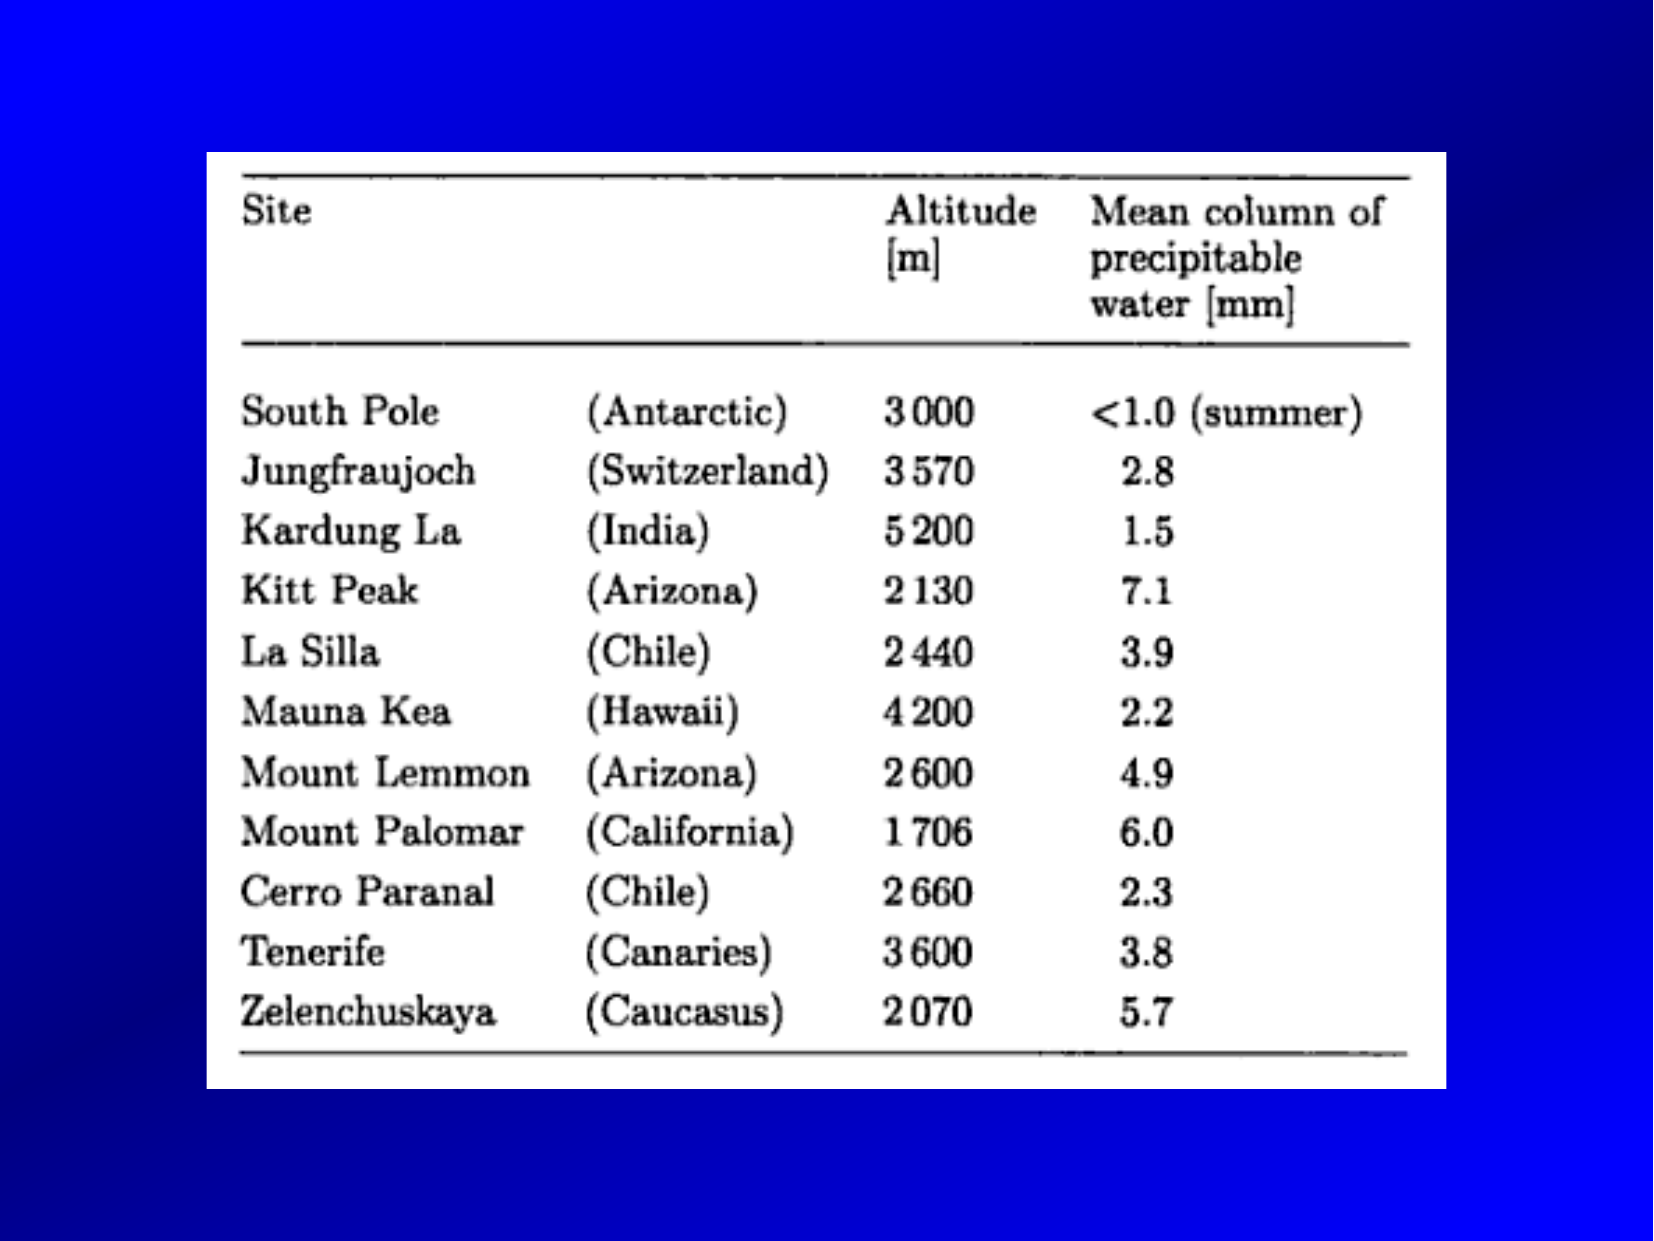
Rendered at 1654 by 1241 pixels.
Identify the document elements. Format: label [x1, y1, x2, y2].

picture [206, 152, 1447, 1089]
